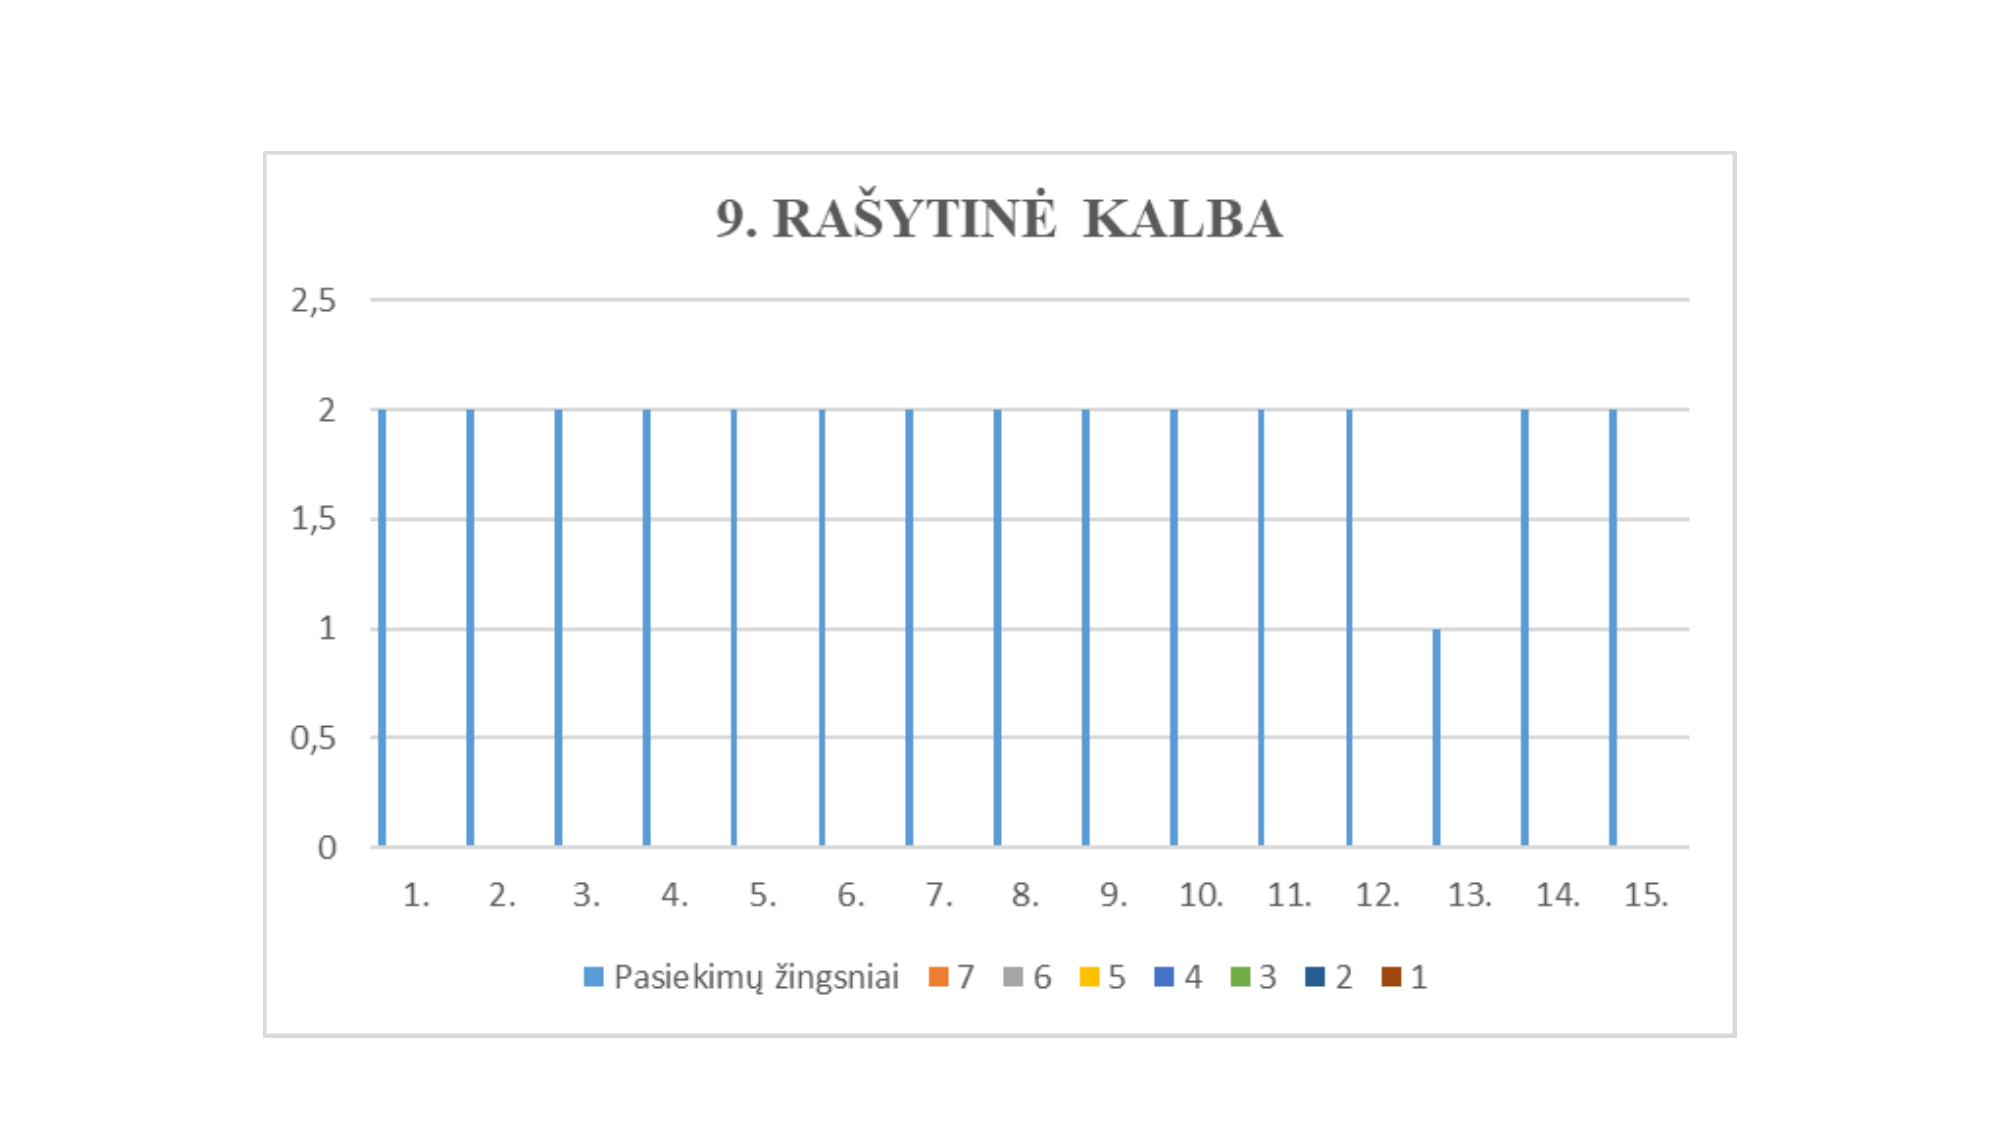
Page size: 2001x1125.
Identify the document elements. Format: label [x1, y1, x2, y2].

picture [263, 151, 1737, 1038]
